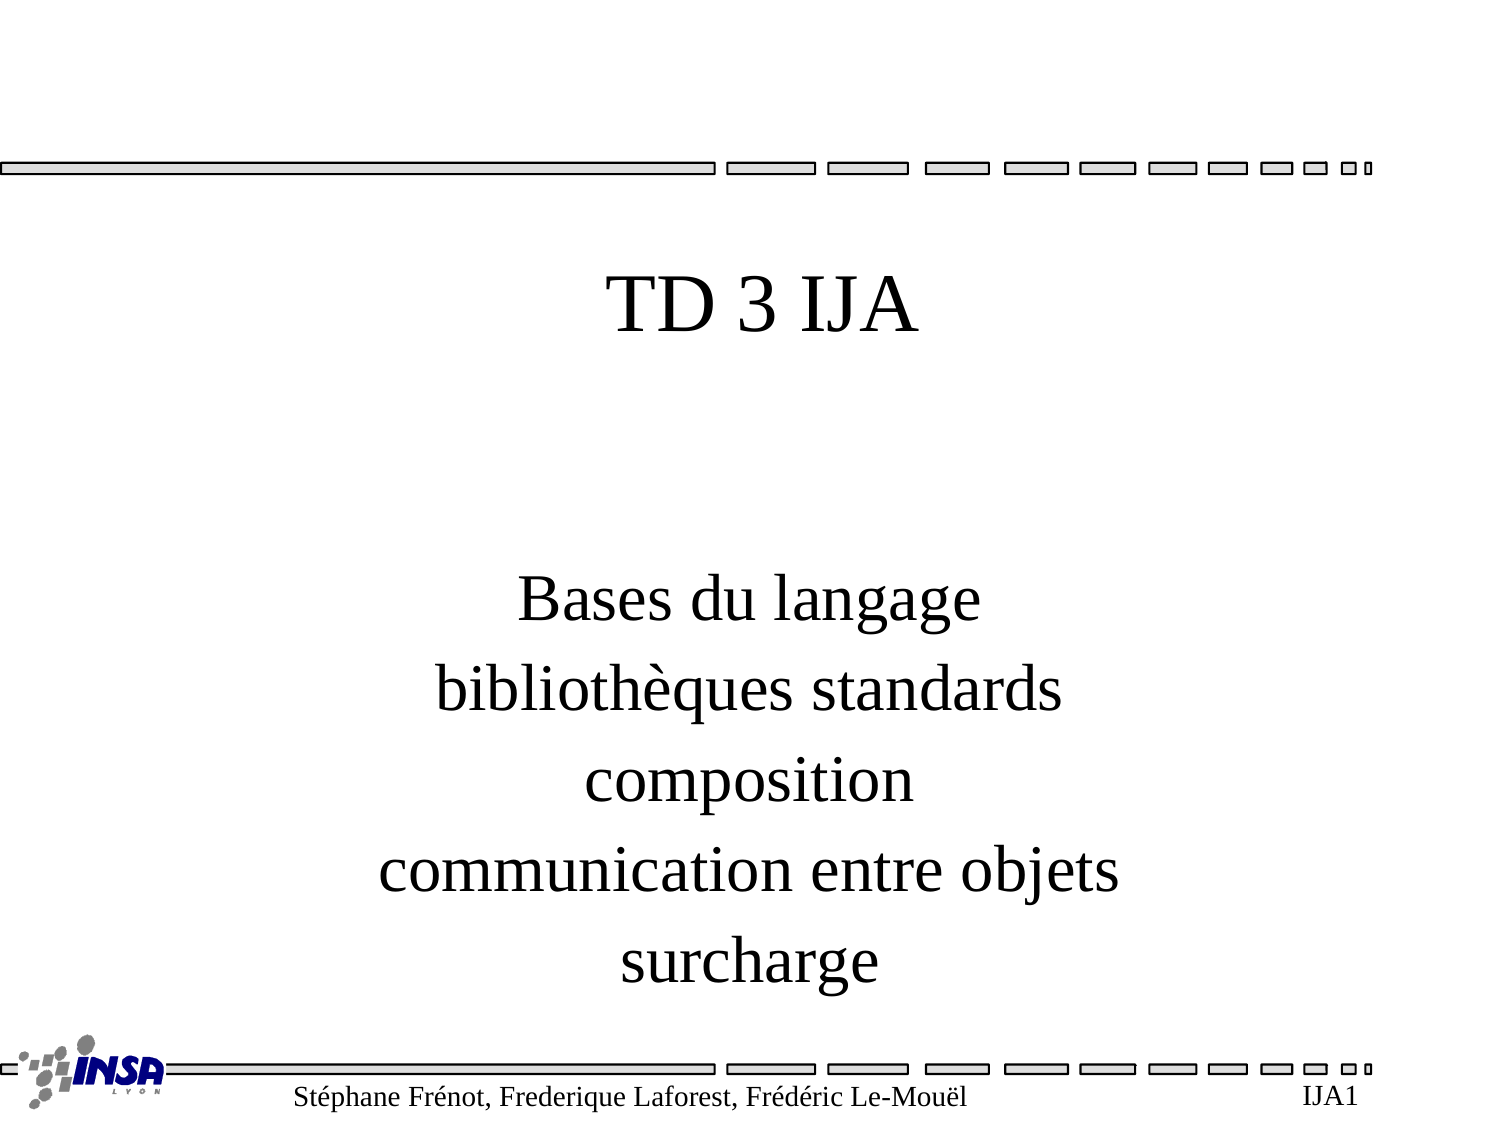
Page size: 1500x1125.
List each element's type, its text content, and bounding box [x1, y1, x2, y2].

subtitle Bases du langage bibliothèques standards composition communication entre objets surcharge [225, 550, 1276, 1012]
title TD 3 IJA [125, 212, 1401, 400]
